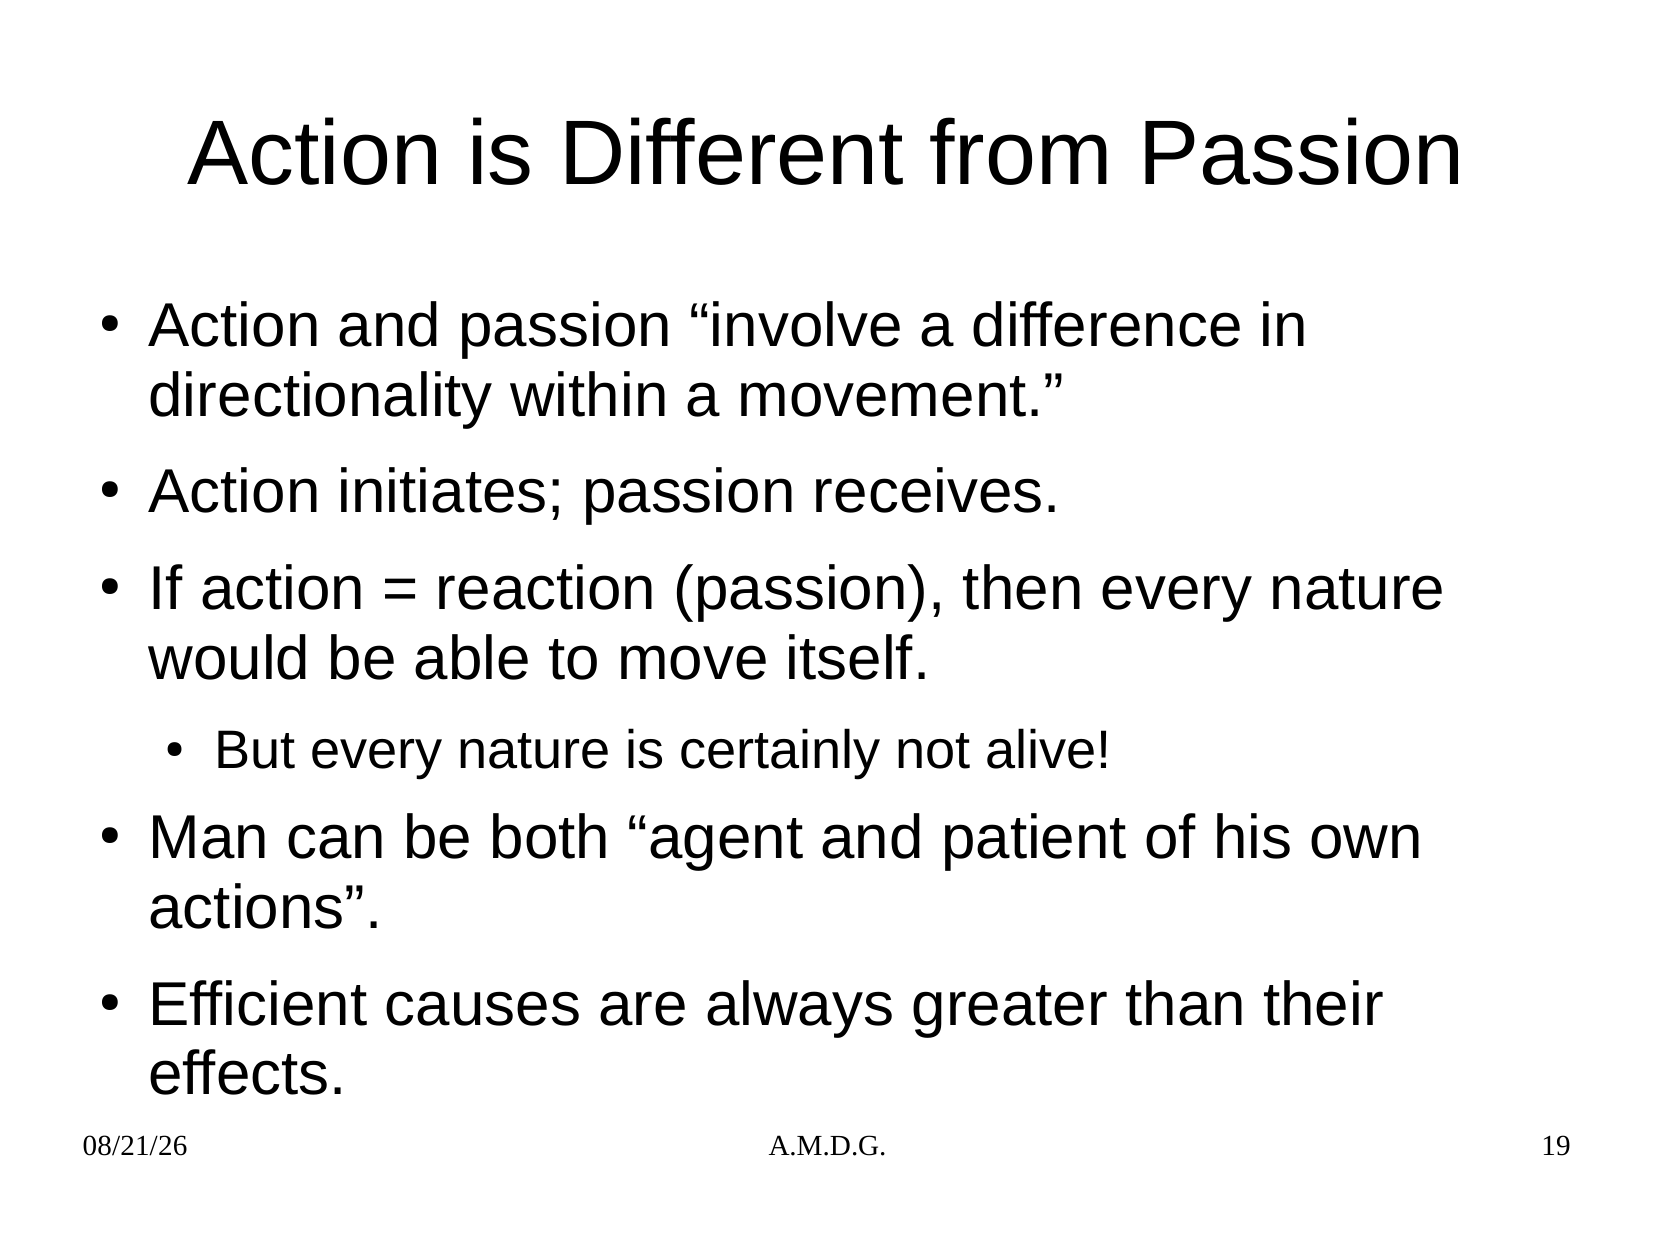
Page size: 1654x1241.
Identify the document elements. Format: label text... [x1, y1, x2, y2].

title Action is Different from Passion [82, 49, 1571, 257]
list Action and passion “involve a difference in directionality within a movement.” Action initiates; passion receives. If action = reaction (passion), then every nature would be able to move itself. But every nature is certainly not alive! Man can be both “agent and patient of his own actions”. Efficient causes are always greater than their effects. [82, 290, 1571, 1109]
